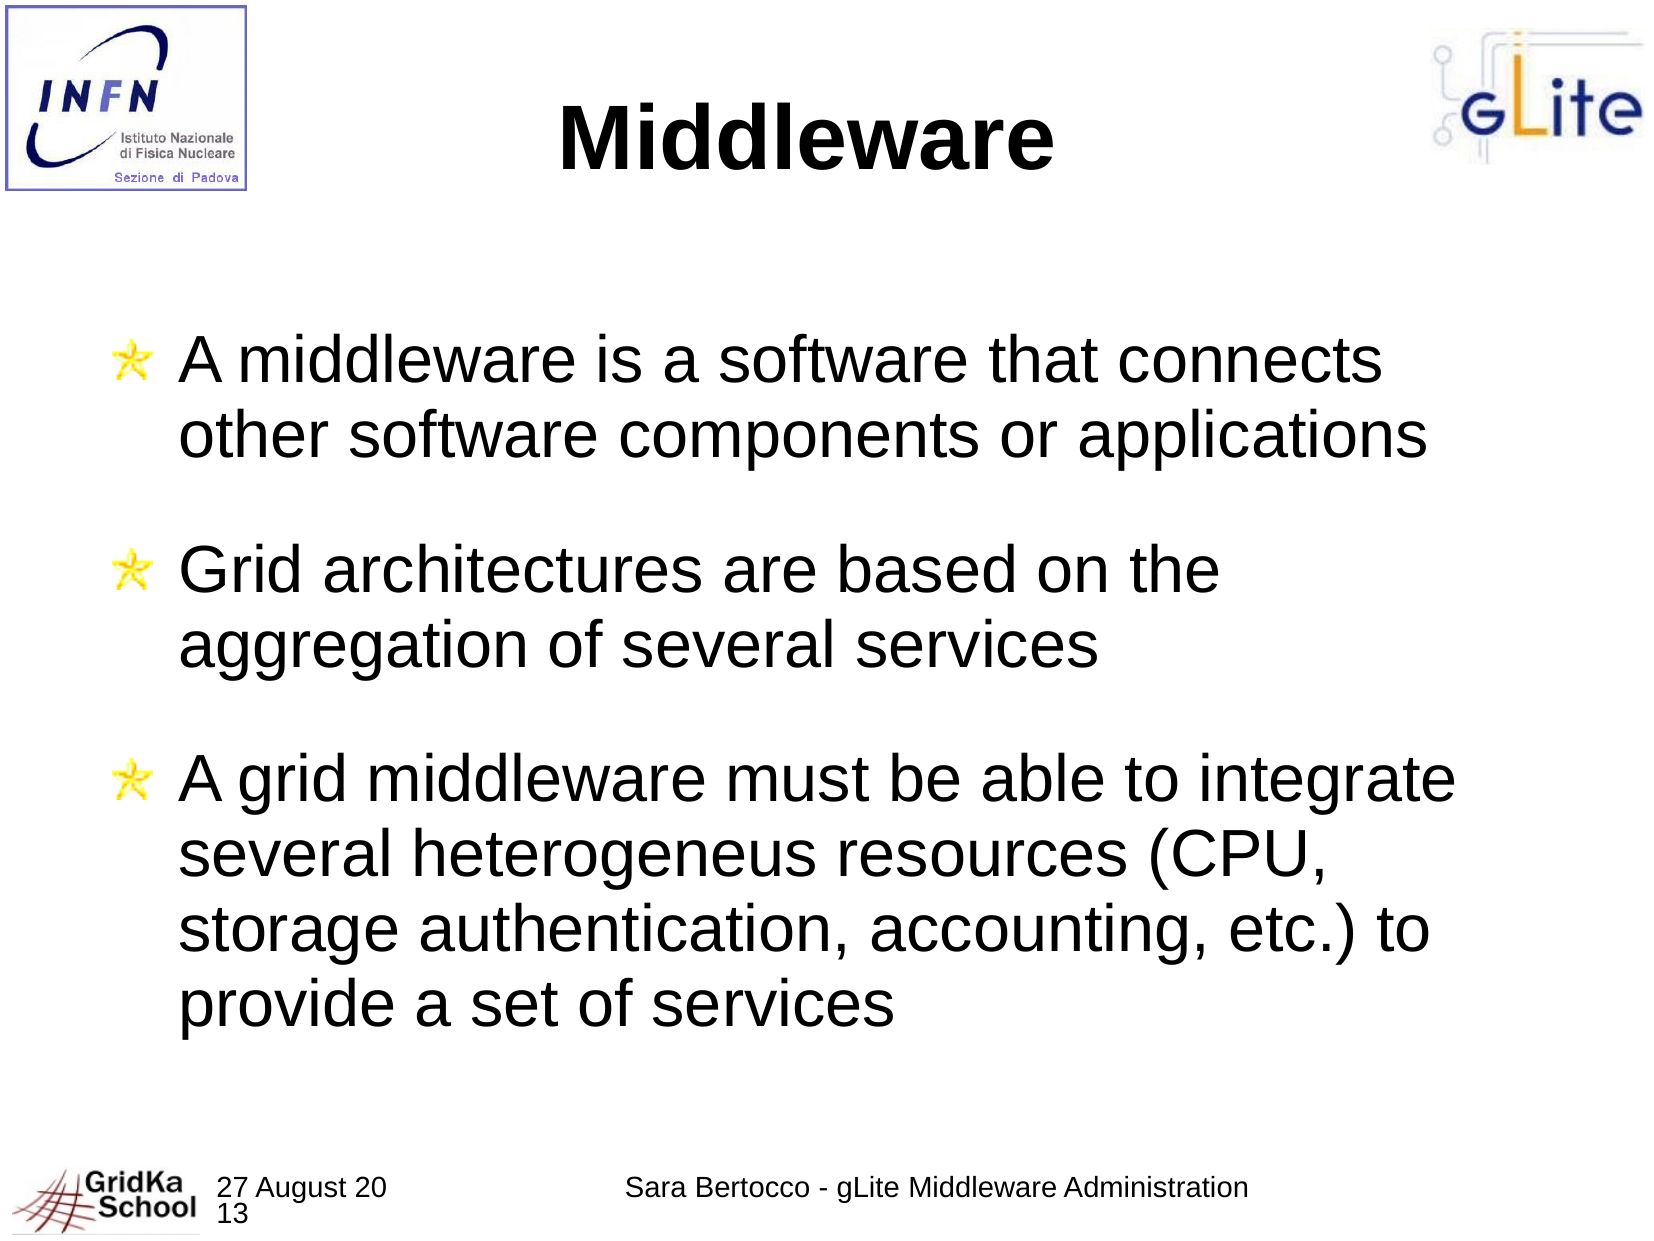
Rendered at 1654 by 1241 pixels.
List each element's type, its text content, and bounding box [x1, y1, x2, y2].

picture [5, 5, 247, 191]
text_box A middleware is a software that connects other software components or applications Grid architectures are based on the aggregation of several services A grid middleware must be able to integrate several heterogeneus resources (CPU, storage authentication, accounting, etc.) to provide a set of services [91, 315, 1570, 1048]
picture [12, 1166, 200, 1235]
picture [1430, 28, 1645, 165]
title Middleware [21, 25, 1645, 251]
